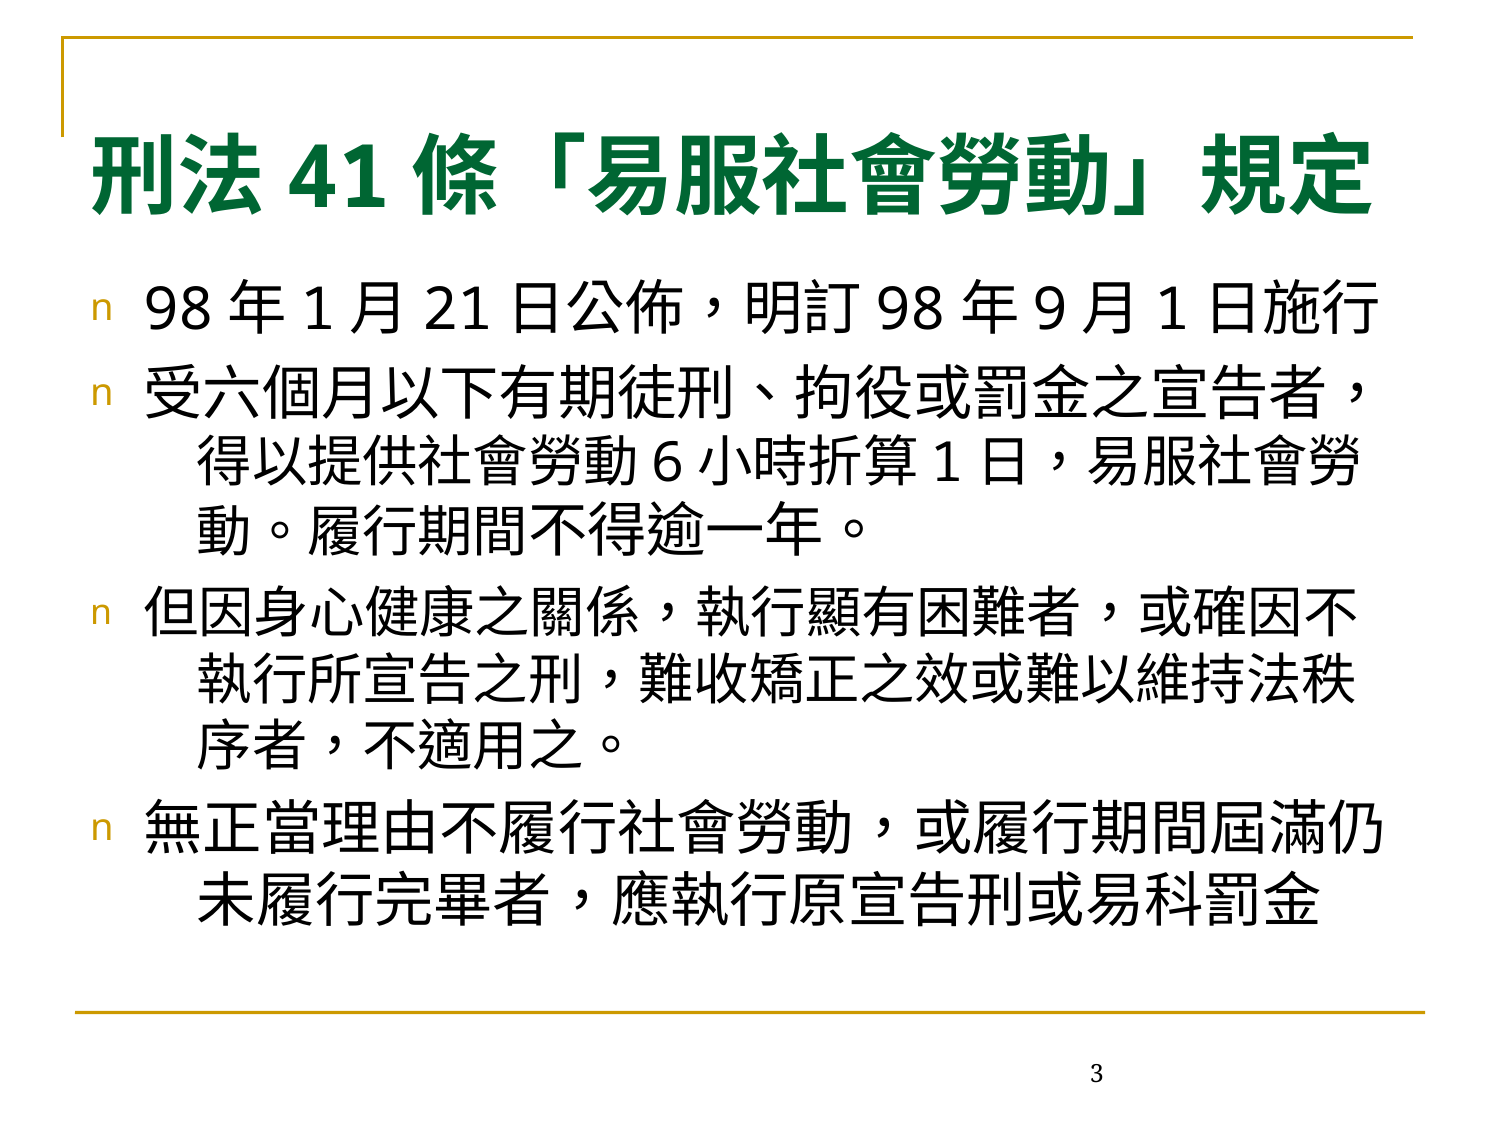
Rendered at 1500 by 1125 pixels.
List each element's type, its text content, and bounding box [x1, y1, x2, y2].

title 刑法41條「易服社會勞動」規定 [75, 45, 1426, 233]
text_box [1074, 1024, 1426, 1100]
list 98年1月21日公佈，明訂98年9月1日施行 受六個月以下有期徒刑、拘役或罰金之宣告者，得以提供社會勞動6小時折算1日，易服社會勞動。履行期間不得逾一年。 但因身心健康之關係，執行顯有困難者，或確因不執行所宣告之刑，難收矯正之效或難以維持法秩序者，不適用之。 無正當理由不履行社會勞動，或履行期間屆滿仍未履行完畢者，應執行原宣告刑或易科罰金 [75, 262, 1426, 1006]
